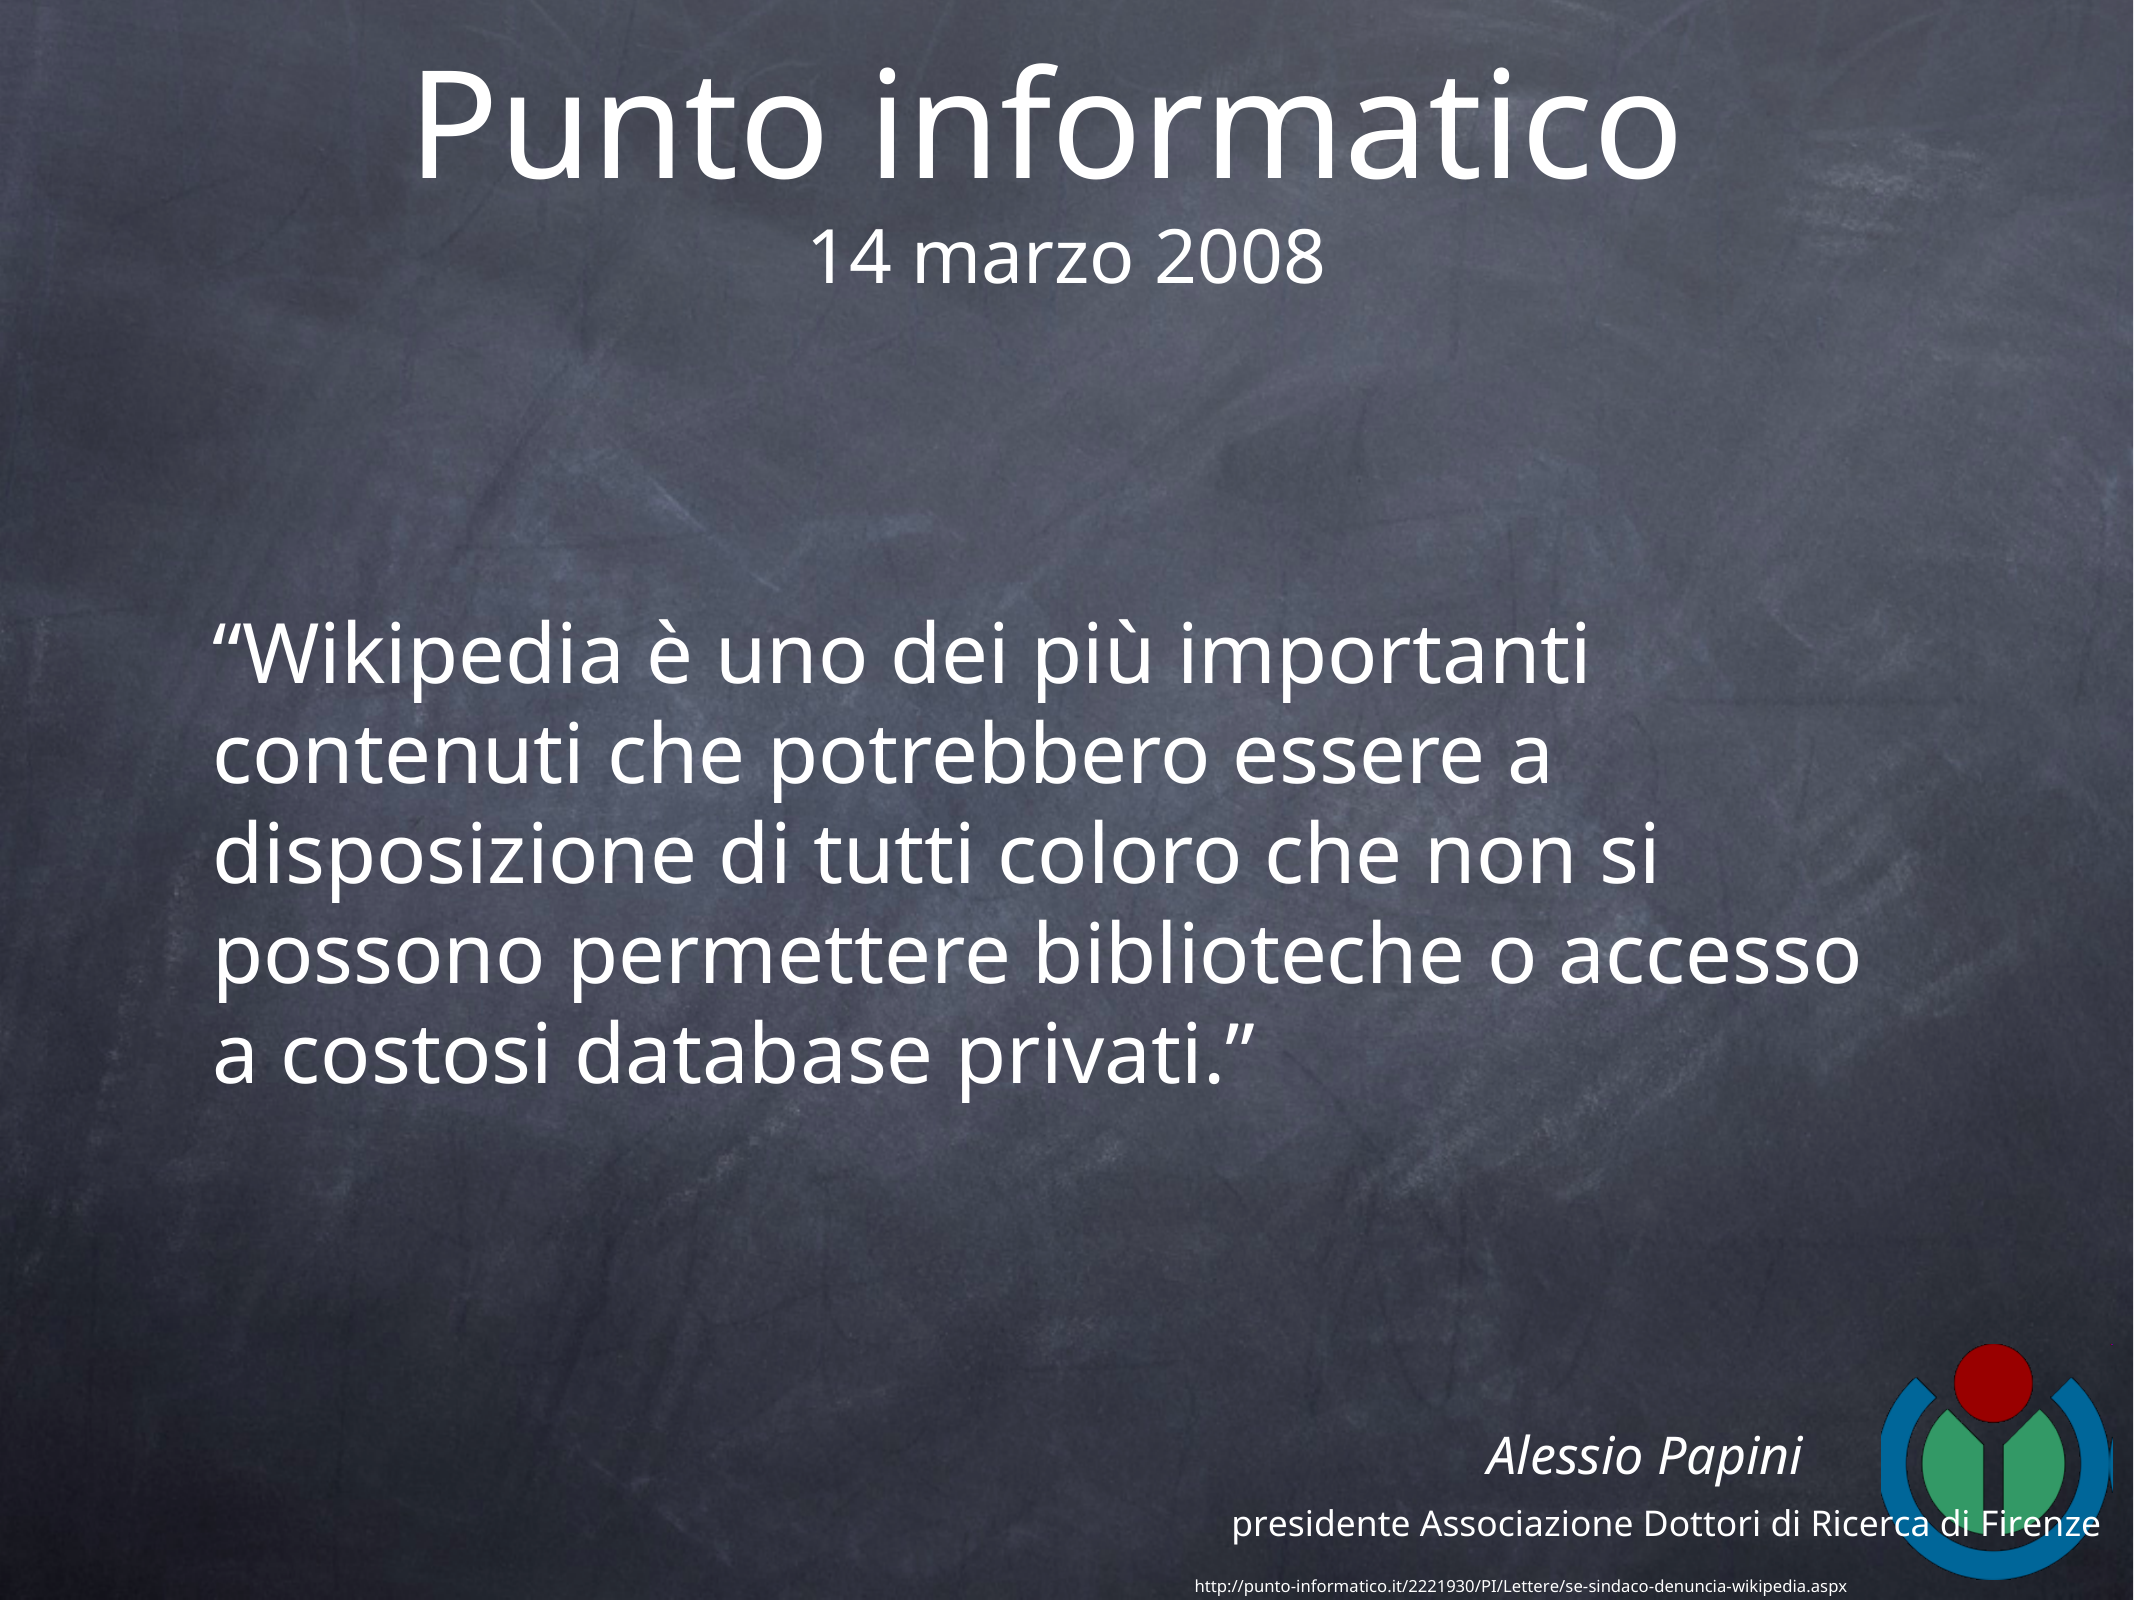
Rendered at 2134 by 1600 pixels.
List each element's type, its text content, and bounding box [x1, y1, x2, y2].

text_box Alessio Papini presidente Associazione Dottori di Ricerca di Firenze [842, 1414, 2134, 1556]
picture [0, 0, 2134, 1600]
text_box http://punto-informatico.it/2221930/PI/Lettere/se-sindaco-denuncia-wikipedia.aspx [1130, 1567, 1913, 1600]
list “Wikipedia è uno dei più importanti contenuti che potrebbero essere a disposizione di tutti coloro che non si possono permettere biblioteche o accesso a costosi database privati.” [204, 351, 1921, 1349]
title Punto informatico 14 marzo 2008 [208, 0, 1925, 377]
